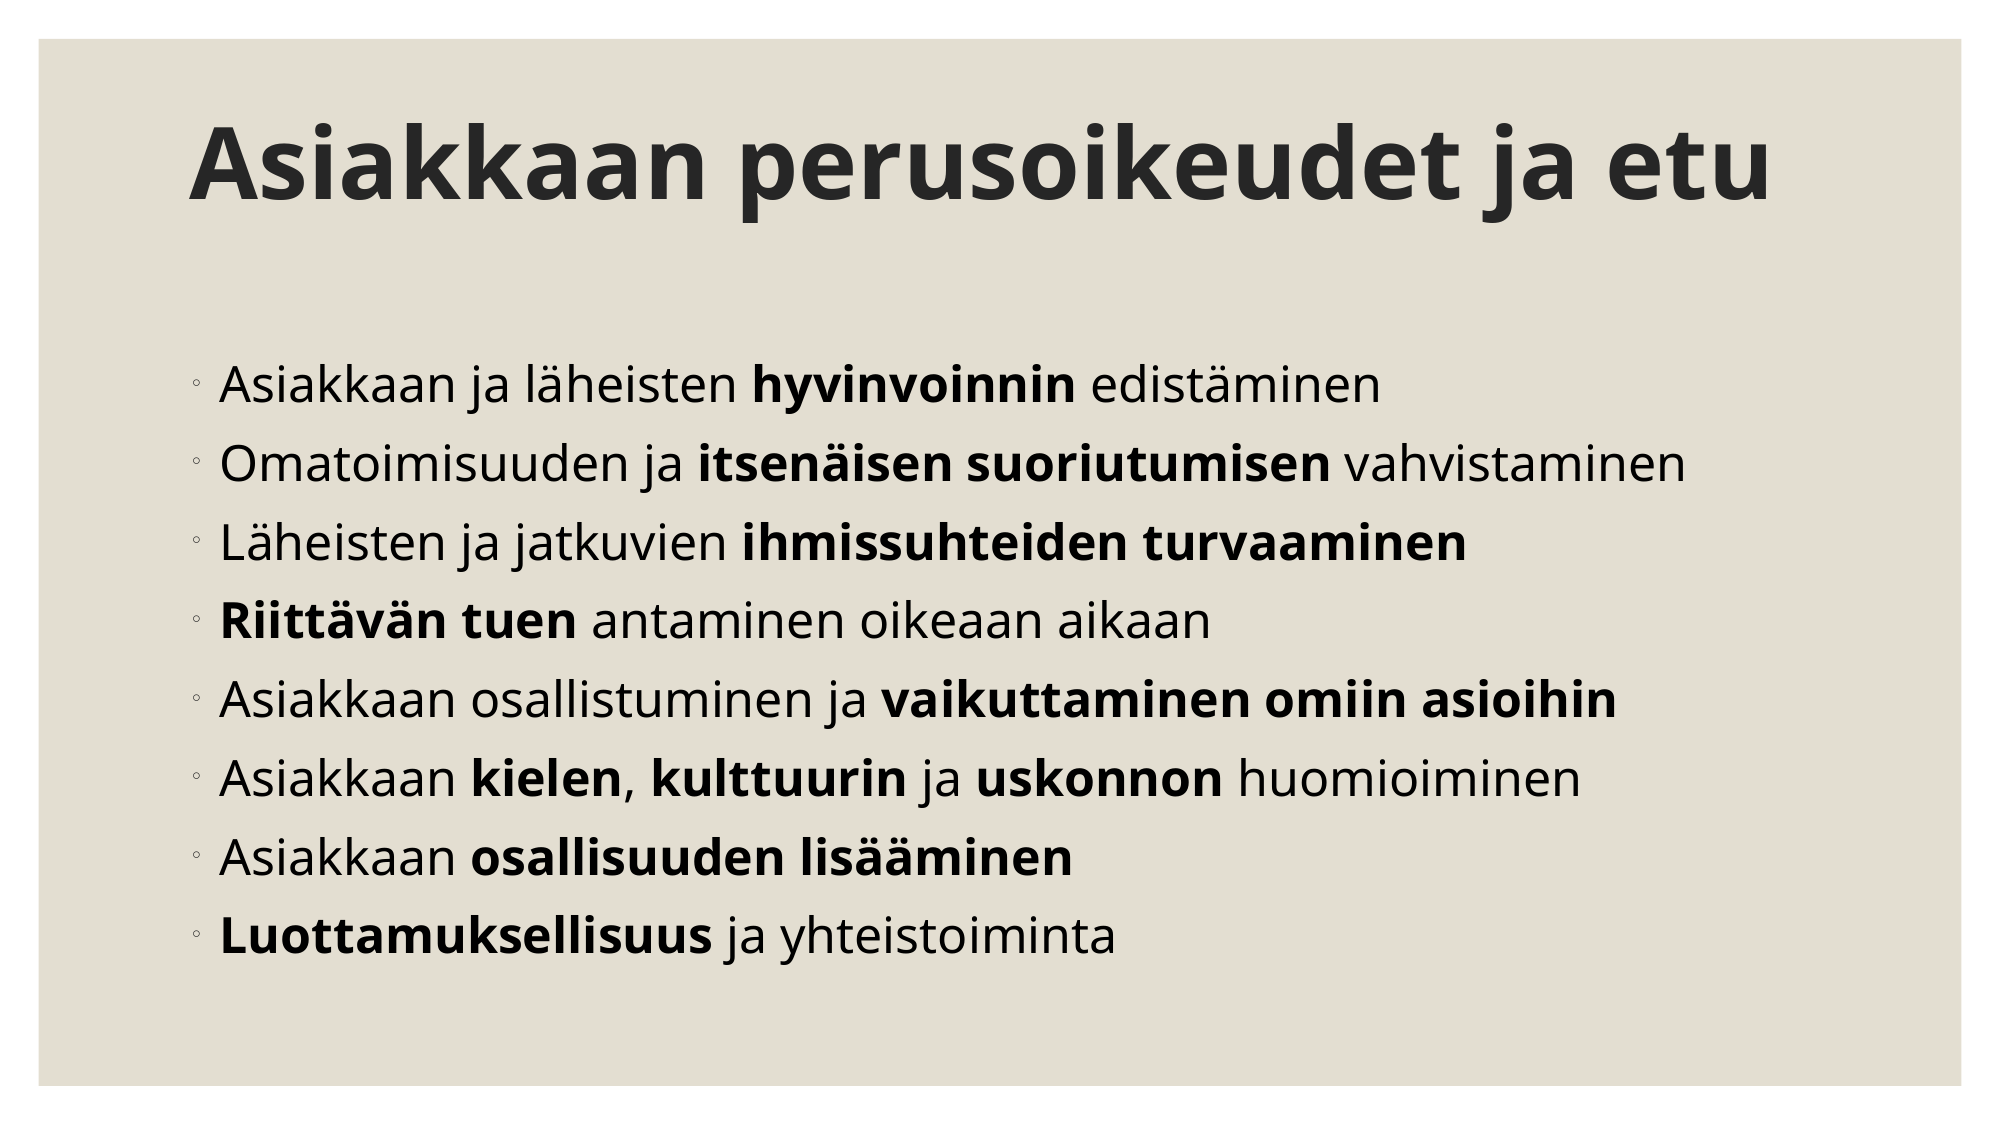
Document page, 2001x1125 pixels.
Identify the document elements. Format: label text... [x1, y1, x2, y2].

title Asiakkaan perusoikeudet ja etu [174, 105, 1825, 331]
list Asiakkaan ja läheisten hyvinvoinnin edistäminen Omatoimisuuden ja itsenäisen suoriutumisen vahvistaminen Läheisten ja jatkuvien ihmissuhteiden turvaaminen Riittävän tuen antaminen oikeaan aikaan Asiakkaan osallistuminen ja vaikuttaminen omiin asioihin Asiakkaan kielen, kulttuurin ja uskonnon huomioiminen Asiakkaan osallisuuden lisääminen Luottamuksellisuus ja yhteistoiminta [174, 345, 1825, 990]
